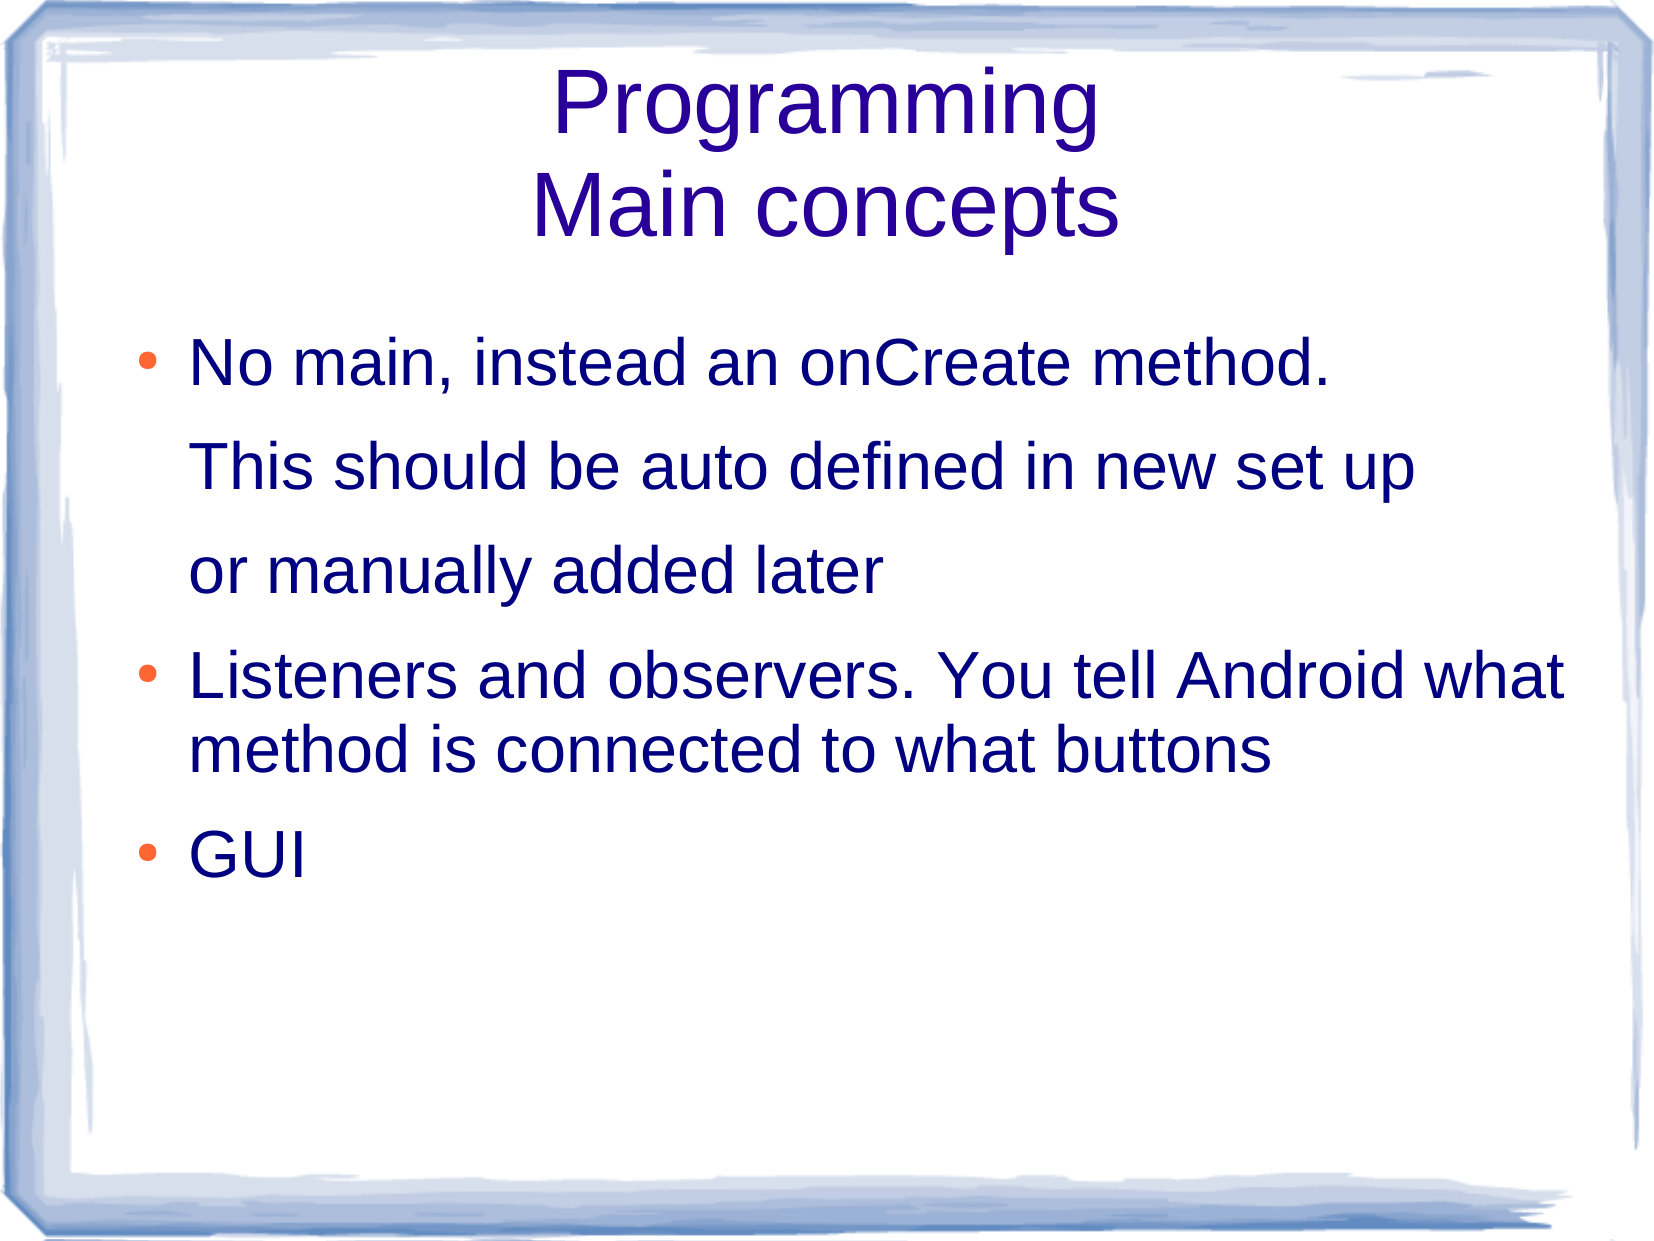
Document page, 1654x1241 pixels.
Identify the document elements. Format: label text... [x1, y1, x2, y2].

title Programming Main concepts [82, 49, 1571, 257]
picture [0, 0, 1654, 1241]
list No main, instead an onCreate method. This should be auto defined in new set up or manually added later Listeners and observers. You tell Android what method is connected to what buttons GUI [118, 324, 1571, 990]
